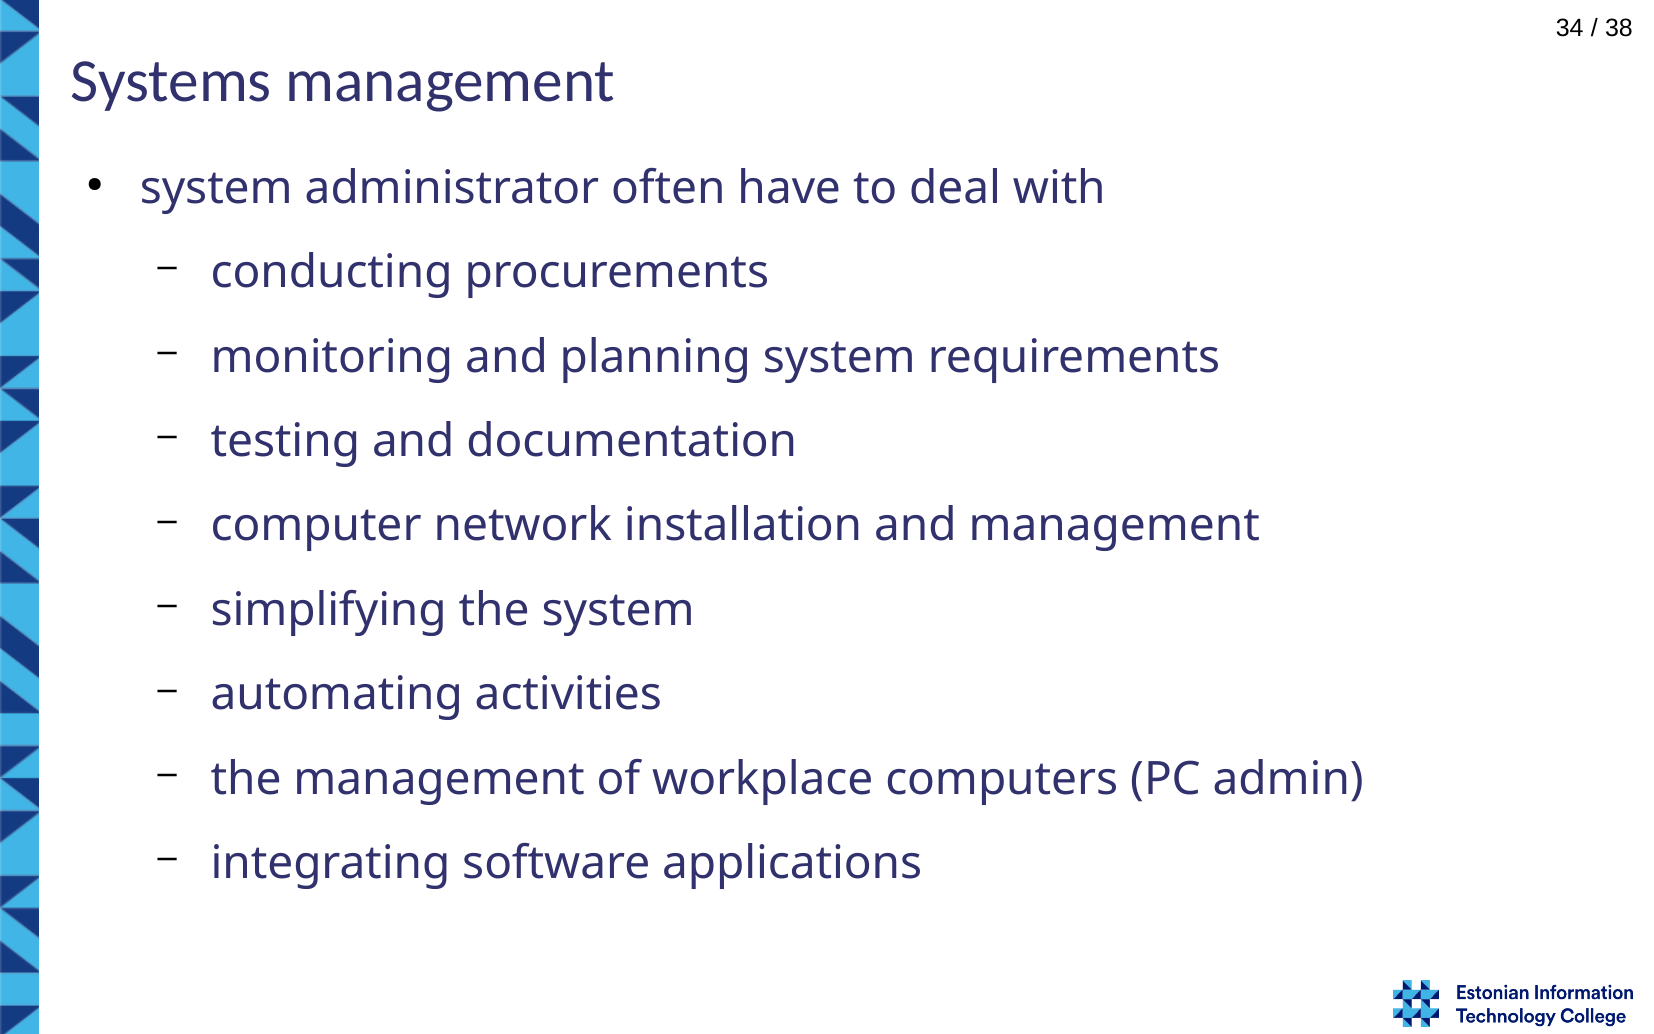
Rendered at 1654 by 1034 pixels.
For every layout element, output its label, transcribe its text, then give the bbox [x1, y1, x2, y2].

list system administrator often have to deal with conducting procurements monitoring and planning system requirements testing and documentation computer network installation and management simplifying the system automating activities the management of workplace computers (PC admin) integrating software applications [68, 153, 1630, 957]
picture [1393, 980, 1633, 1027]
title Systems management [70, 41, 1630, 130]
